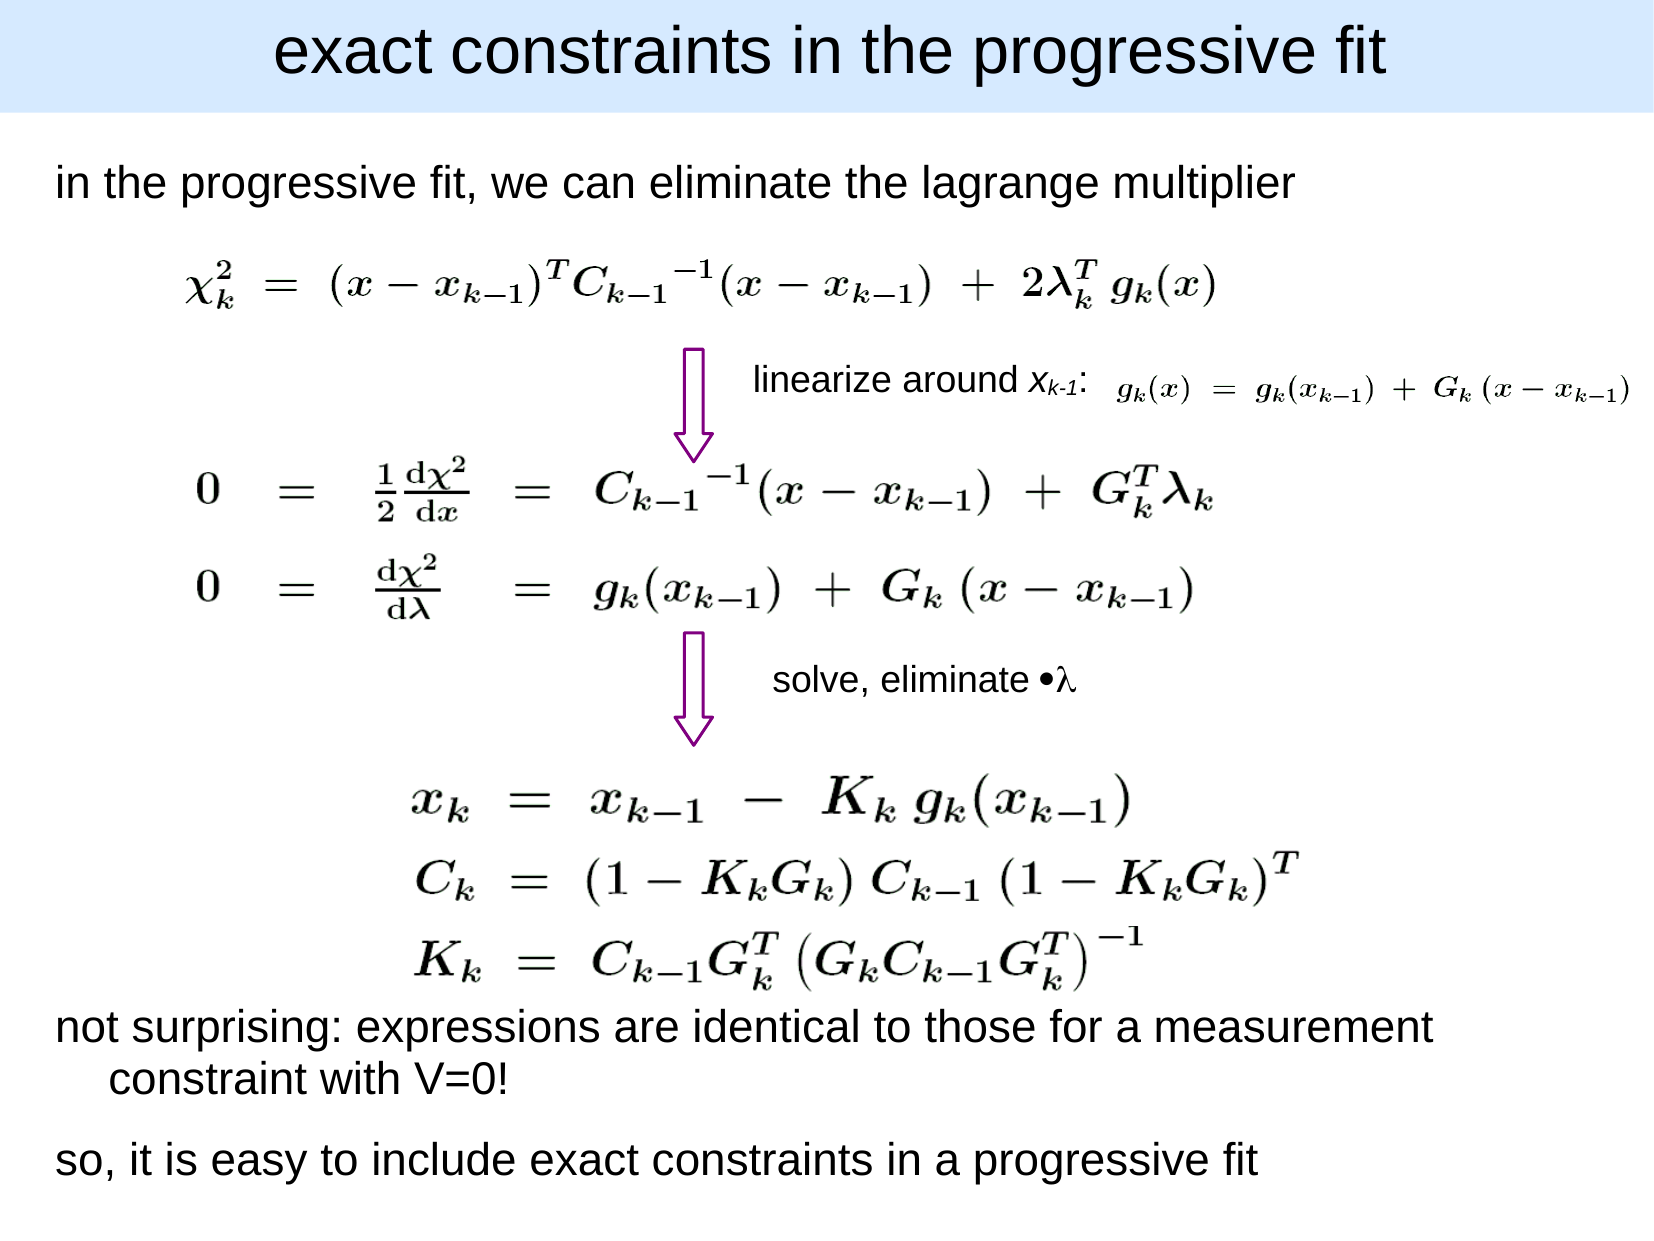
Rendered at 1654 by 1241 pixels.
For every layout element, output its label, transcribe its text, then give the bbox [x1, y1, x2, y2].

picture [398, 752, 1301, 1001]
picture [686, 635, 701, 640]
text_box solve, eliminate  [757, 651, 1086, 723]
title exact constraints in the progressive fit [86, 0, 1576, 100]
picture [1110, 369, 1636, 409]
picture [680, 437, 707, 458]
picture [175, 250, 1226, 328]
list in the progressive fit, we can eliminate the lagrange multiplier [37, 156, 1613, 226]
list not surprising: expressions are identical to those for a measurement constraint with V=0! so, it is easy to include exact constraints in a progressive fit [37, 1001, 1613, 1236]
picture [175, 437, 1226, 640]
text_box linearize around xk-1: [738, 351, 1115, 434]
